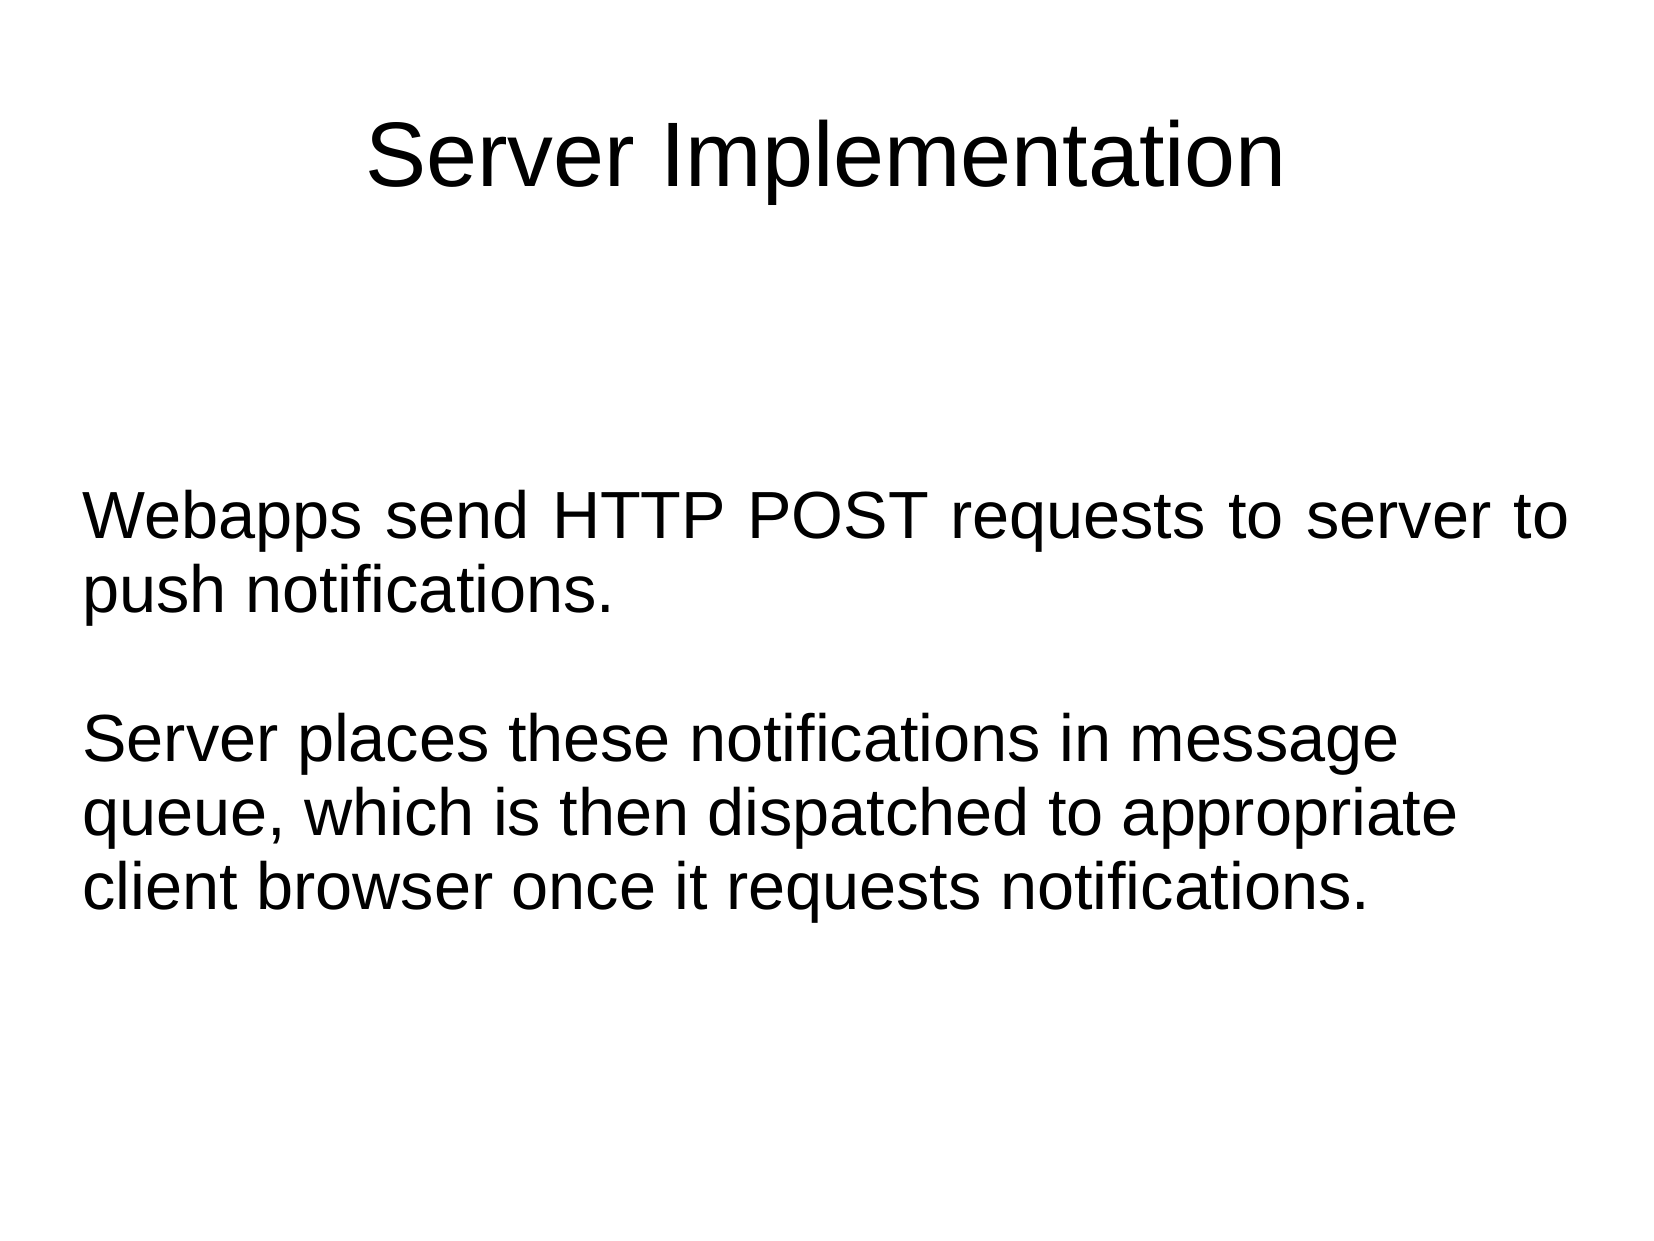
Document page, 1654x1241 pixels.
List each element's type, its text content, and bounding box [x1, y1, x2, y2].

text_box Webapps send HTTP POST requests to server to push notifications. Server places these notifications in message queue, which is then dispatched to appropriate client browser once it requests notifications. [82, 297, 1571, 1102]
text_box Server Implementation [82, 56, 1571, 249]
